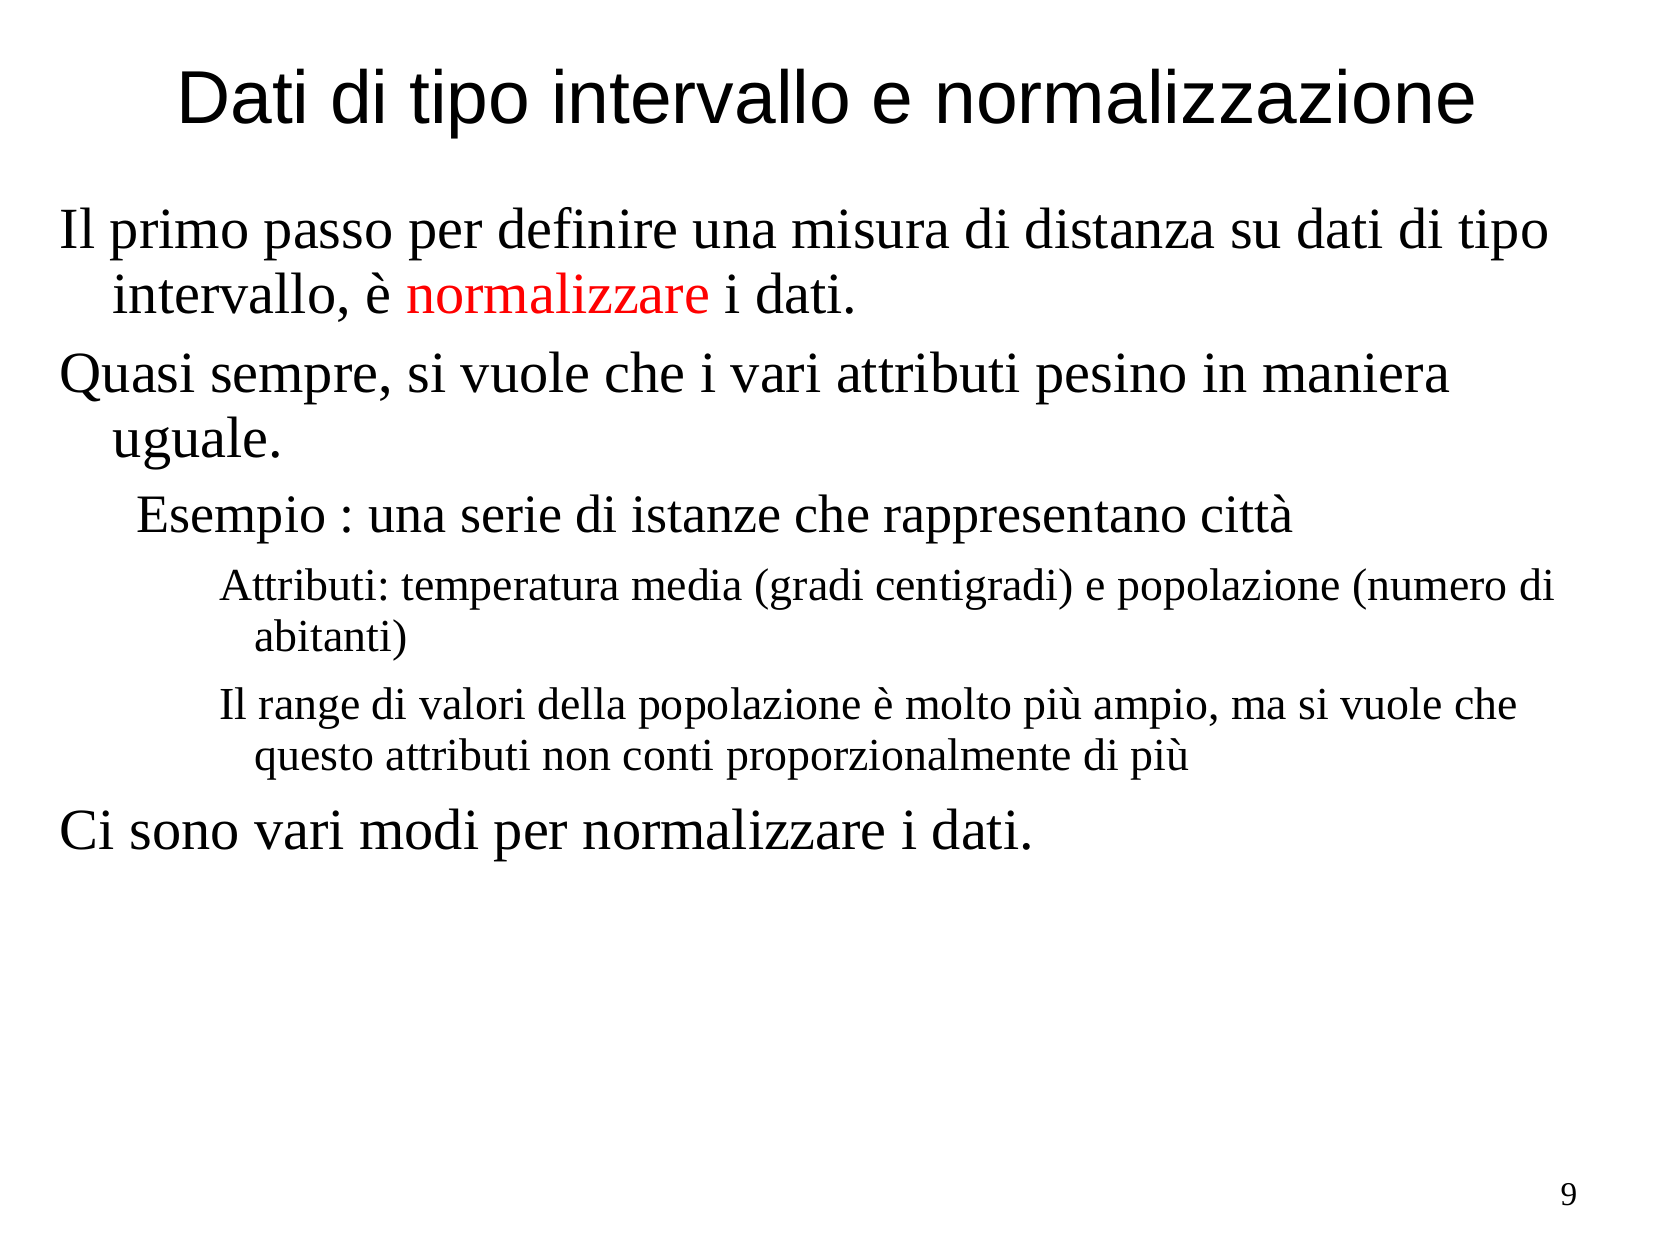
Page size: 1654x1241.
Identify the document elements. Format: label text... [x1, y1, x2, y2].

title Dati di tipo intervallo e normalizzazione [37, 30, 1617, 166]
list Il primo passo per definire una misura di distanza su dati di tipo intervallo, è normalizzare i dati. Quasi sempre, si vuole che i vari attributi pesino in maniera uguale. Esempio : una serie di istanze che rappresentano città Attributi: temperatura media (gradi centigradi) e popolazione (numero di abitanti) Il range di valori della popolazione è molto più ampio, ma si vuole che questo attributi non conti proporzionalmente di più Ci sono vari modi per normalizzare i dati. [42, 196, 1612, 1187]
